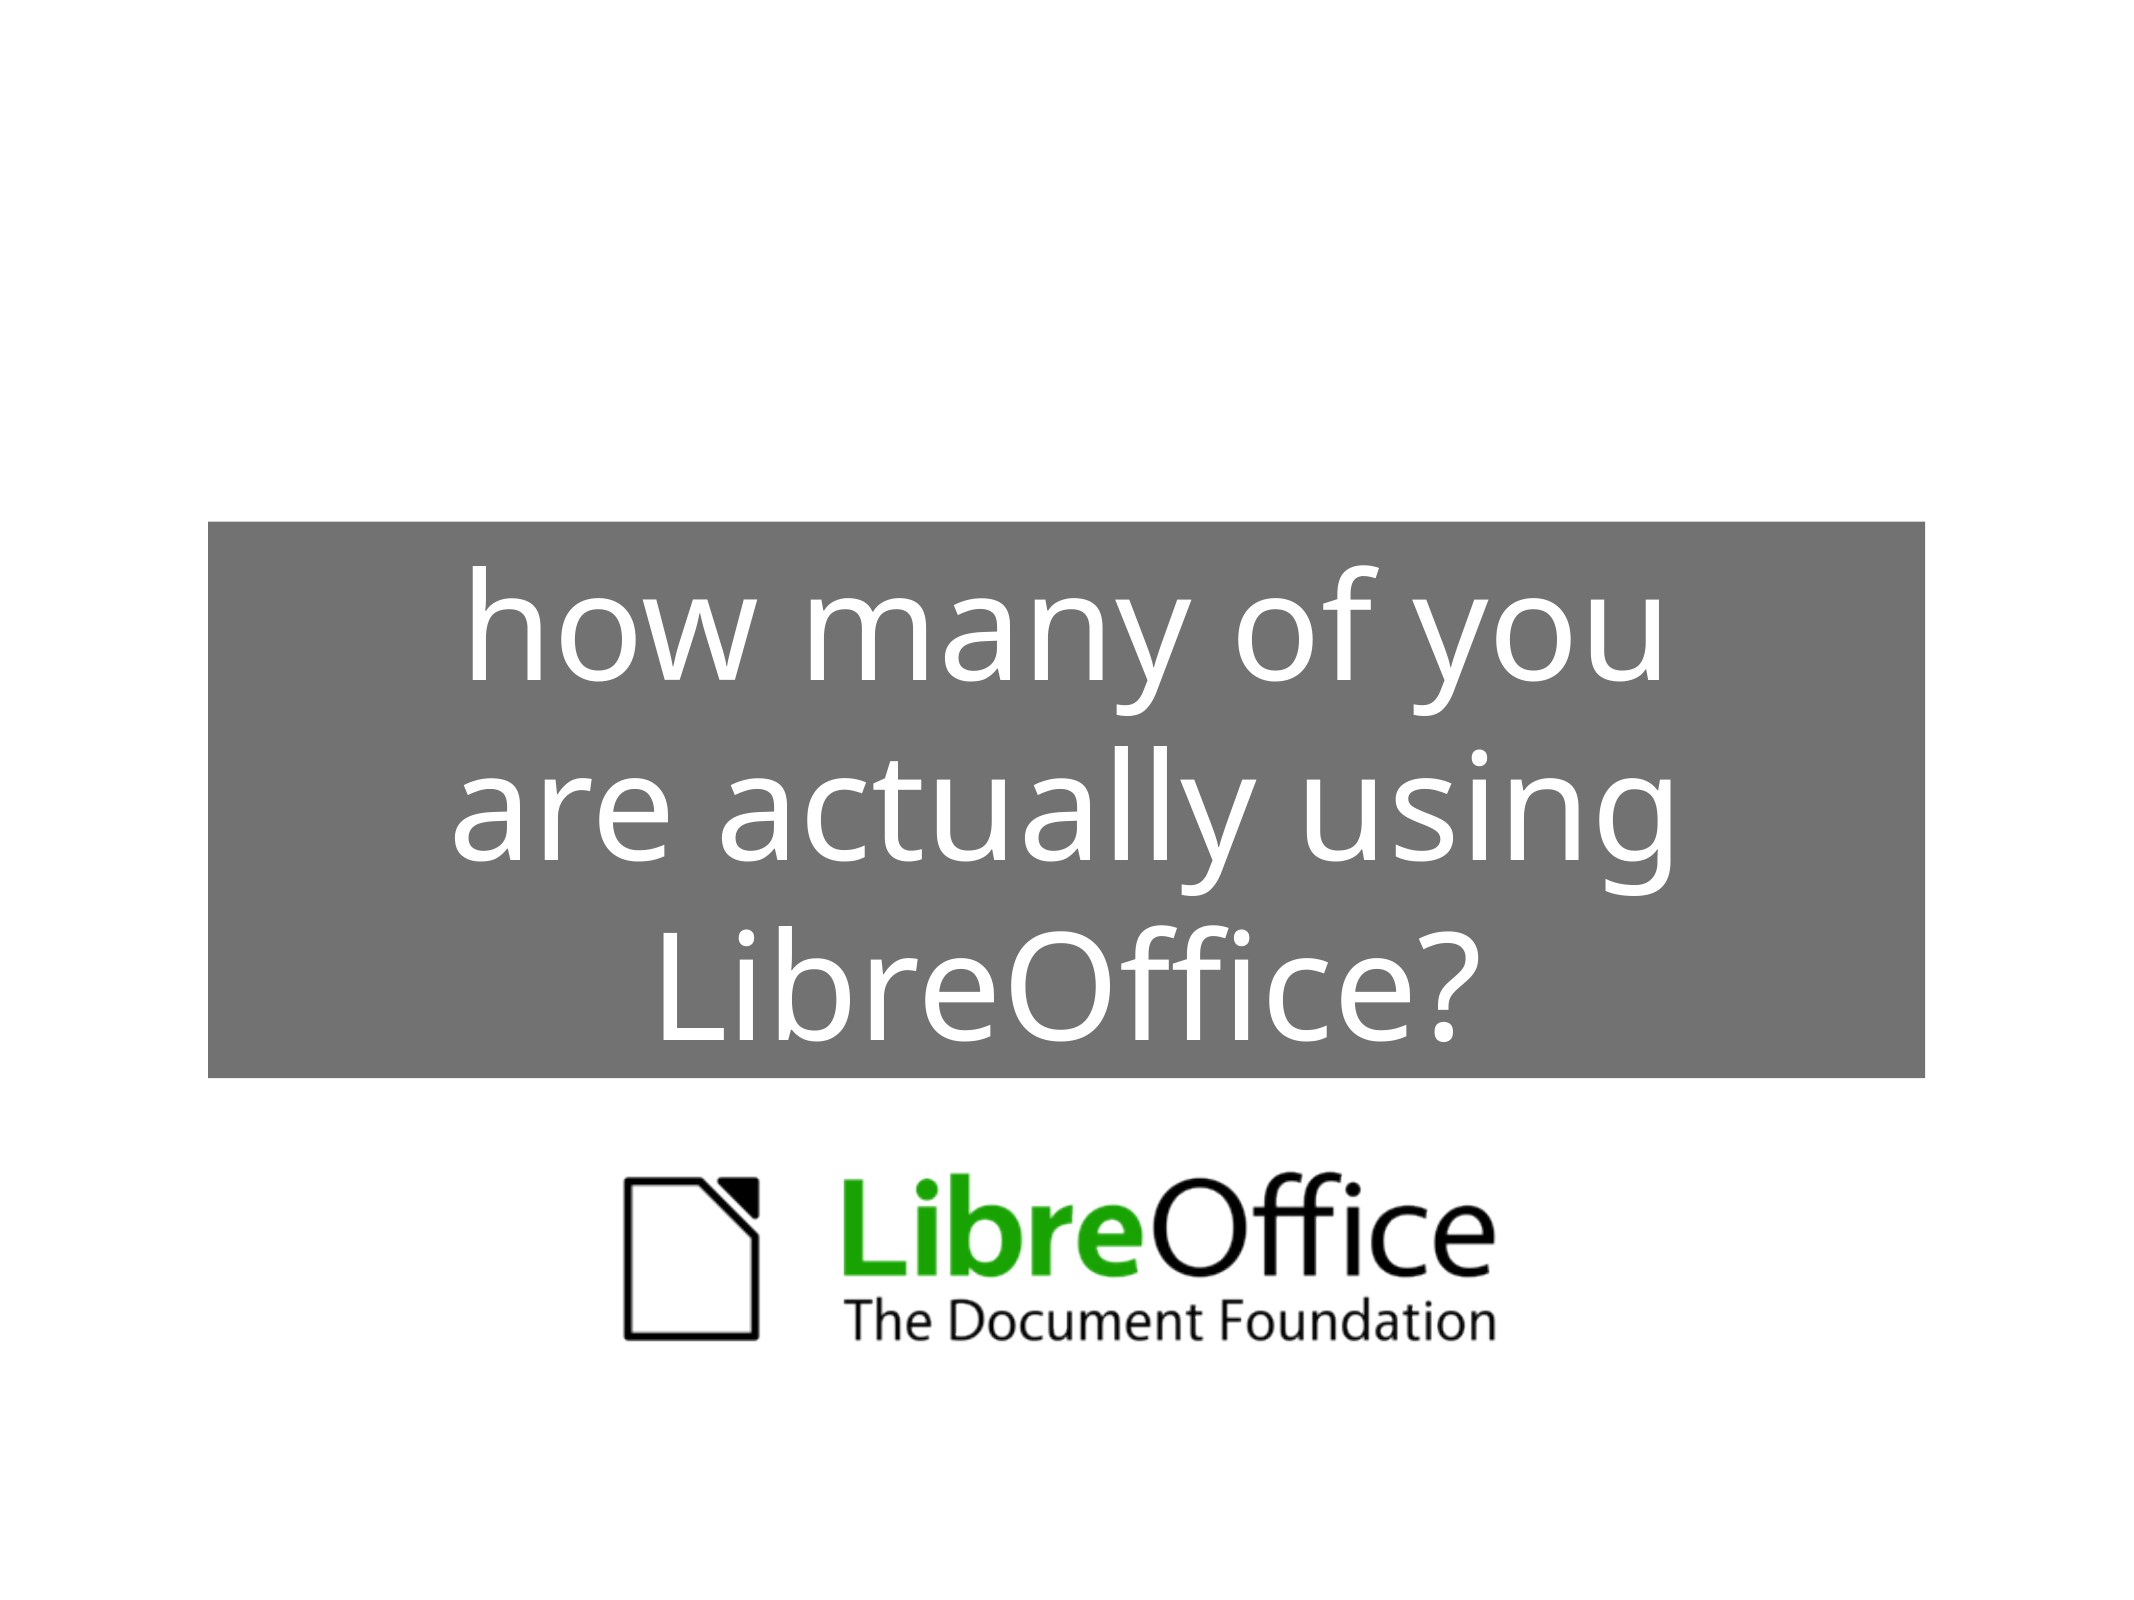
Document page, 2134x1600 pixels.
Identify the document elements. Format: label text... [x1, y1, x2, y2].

picture [571, 1133, 1561, 1386]
title how many of you are actually using LibreOffice? [208, 521, 1926, 1079]
